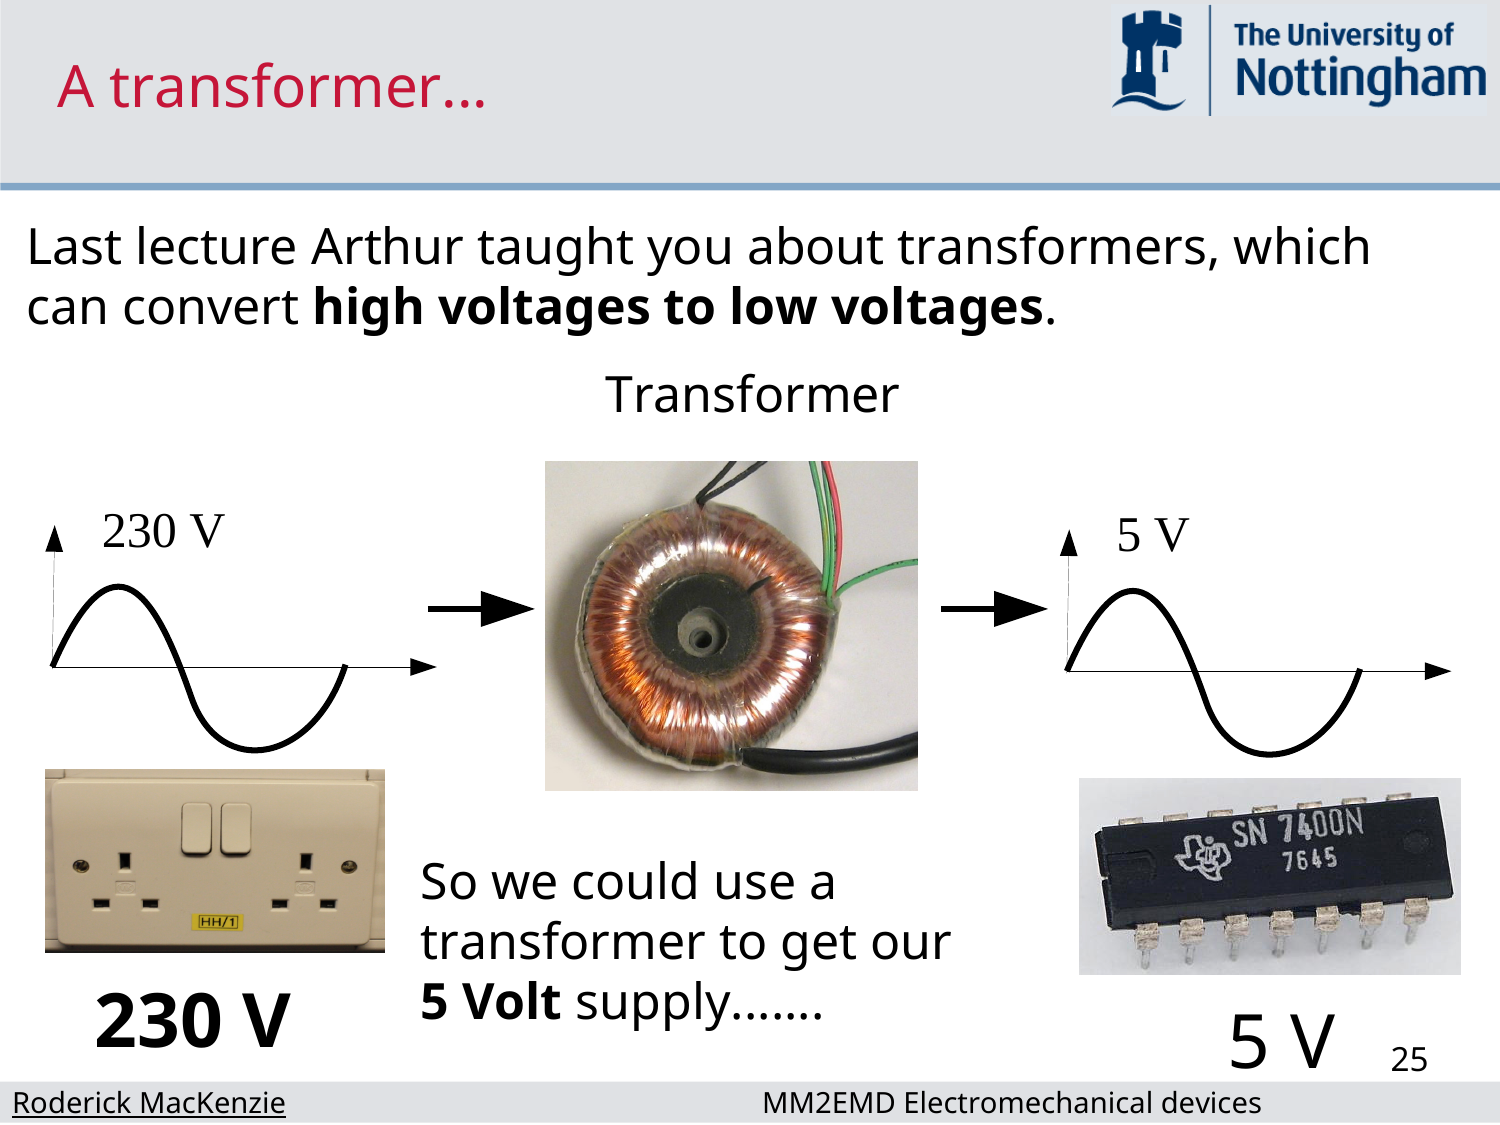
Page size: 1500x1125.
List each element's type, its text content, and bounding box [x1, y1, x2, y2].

text_box 230 V [79, 965, 381, 1125]
picture [1454, 4, 1487, 116]
text_box 5 V [1101, 494, 1280, 570]
text_box 5 V [1212, 986, 1391, 1092]
picture [545, 461, 918, 791]
text_box Transformer [590, 355, 988, 491]
picture [1079, 778, 1461, 976]
text_box 230 V [87, 489, 265, 565]
text_box Last lecture Arthur taught you about transformers, which can convert high voltages to low voltages. [11, 207, 1482, 343]
text_box So we could use a transformer to get our 5 Volt supply....... [405, 841, 997, 1037]
picture [45, 769, 385, 953]
text_box <number> [1375, 1030, 1500, 1101]
title A transformer... [42, 0, 1454, 195]
